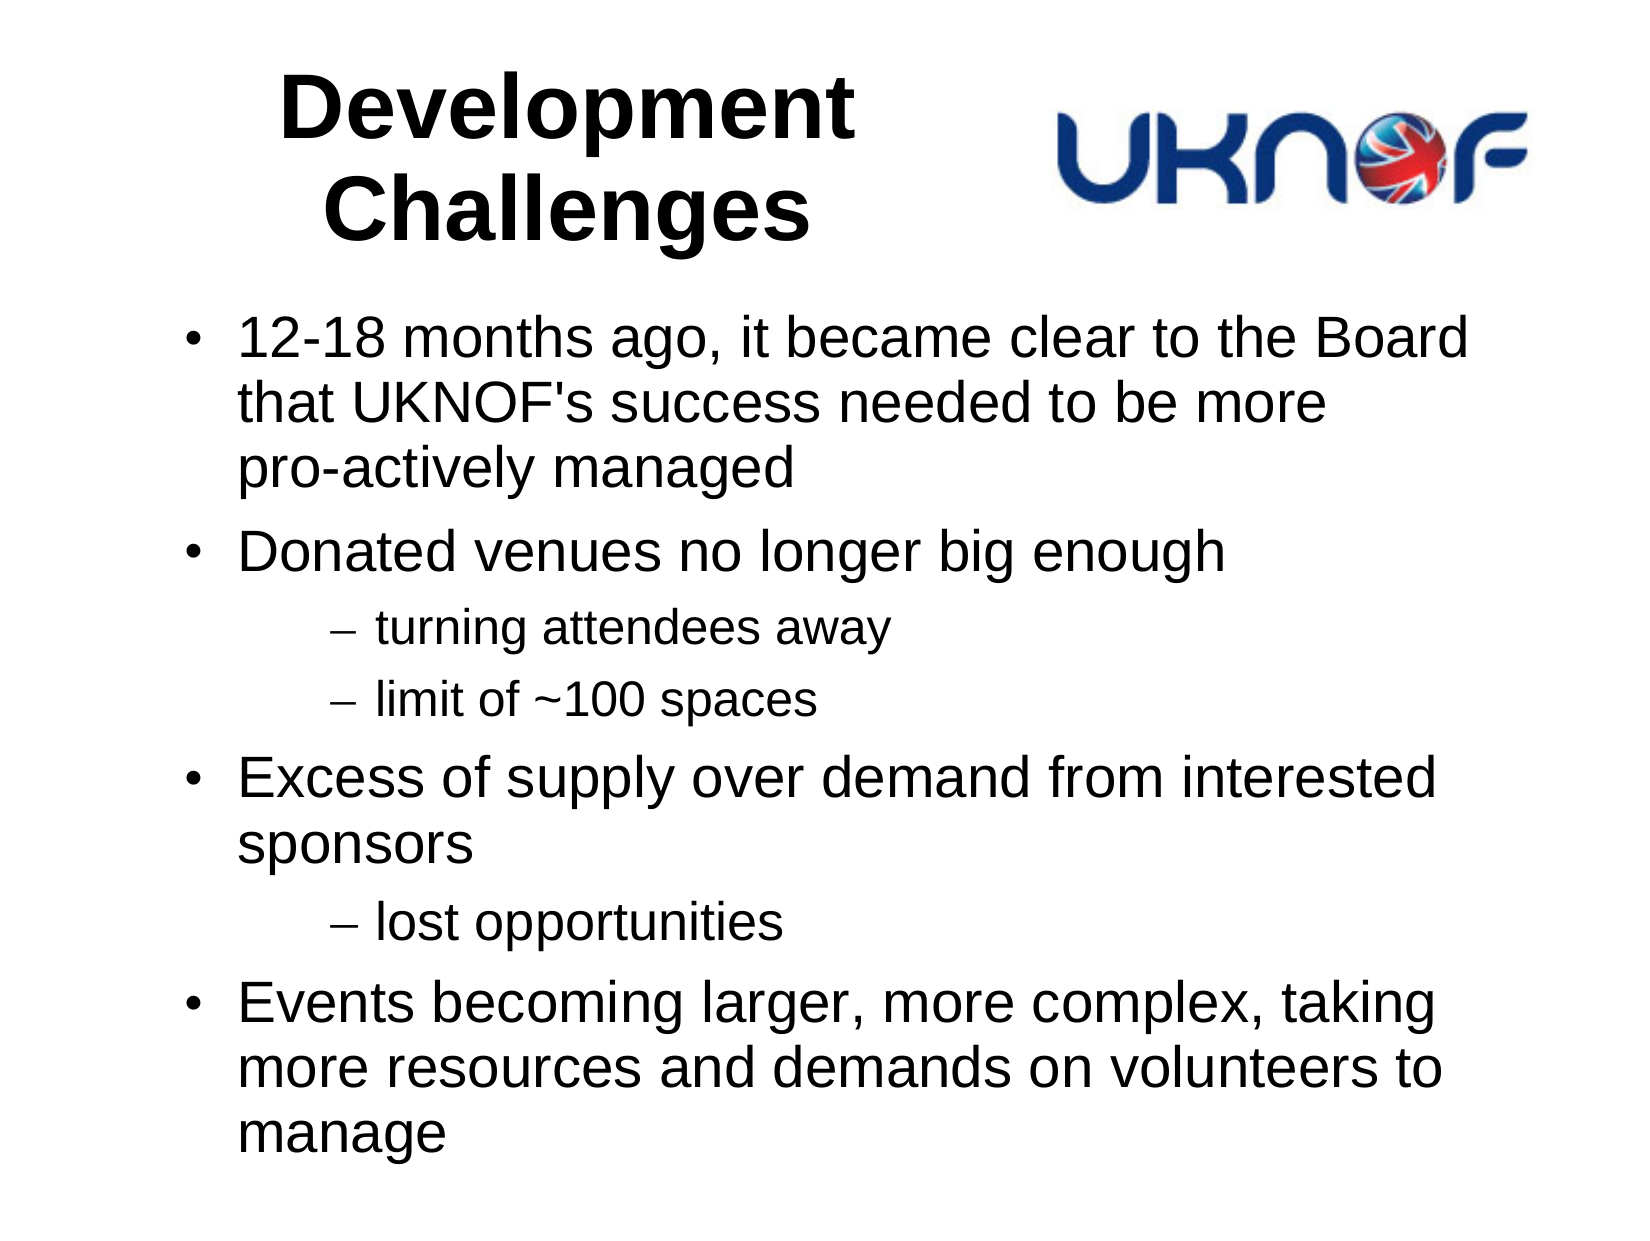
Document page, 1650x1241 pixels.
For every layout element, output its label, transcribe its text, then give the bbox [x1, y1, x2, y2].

title Development Challenges [123, 37, 1013, 279]
picture [1050, 93, 1536, 225]
list 12-18 months ago, it became clear to the Board that UKNOF's success needed to be more pro-actively managed Donated venues no longer big enough turning attendees away limit of ~100 spaces Excess of supply over demand from interested sponsors lost opportunities Events becoming larger, more complex, taking more resources and demands on volunteers to manage [123, 305, 1524, 1166]
